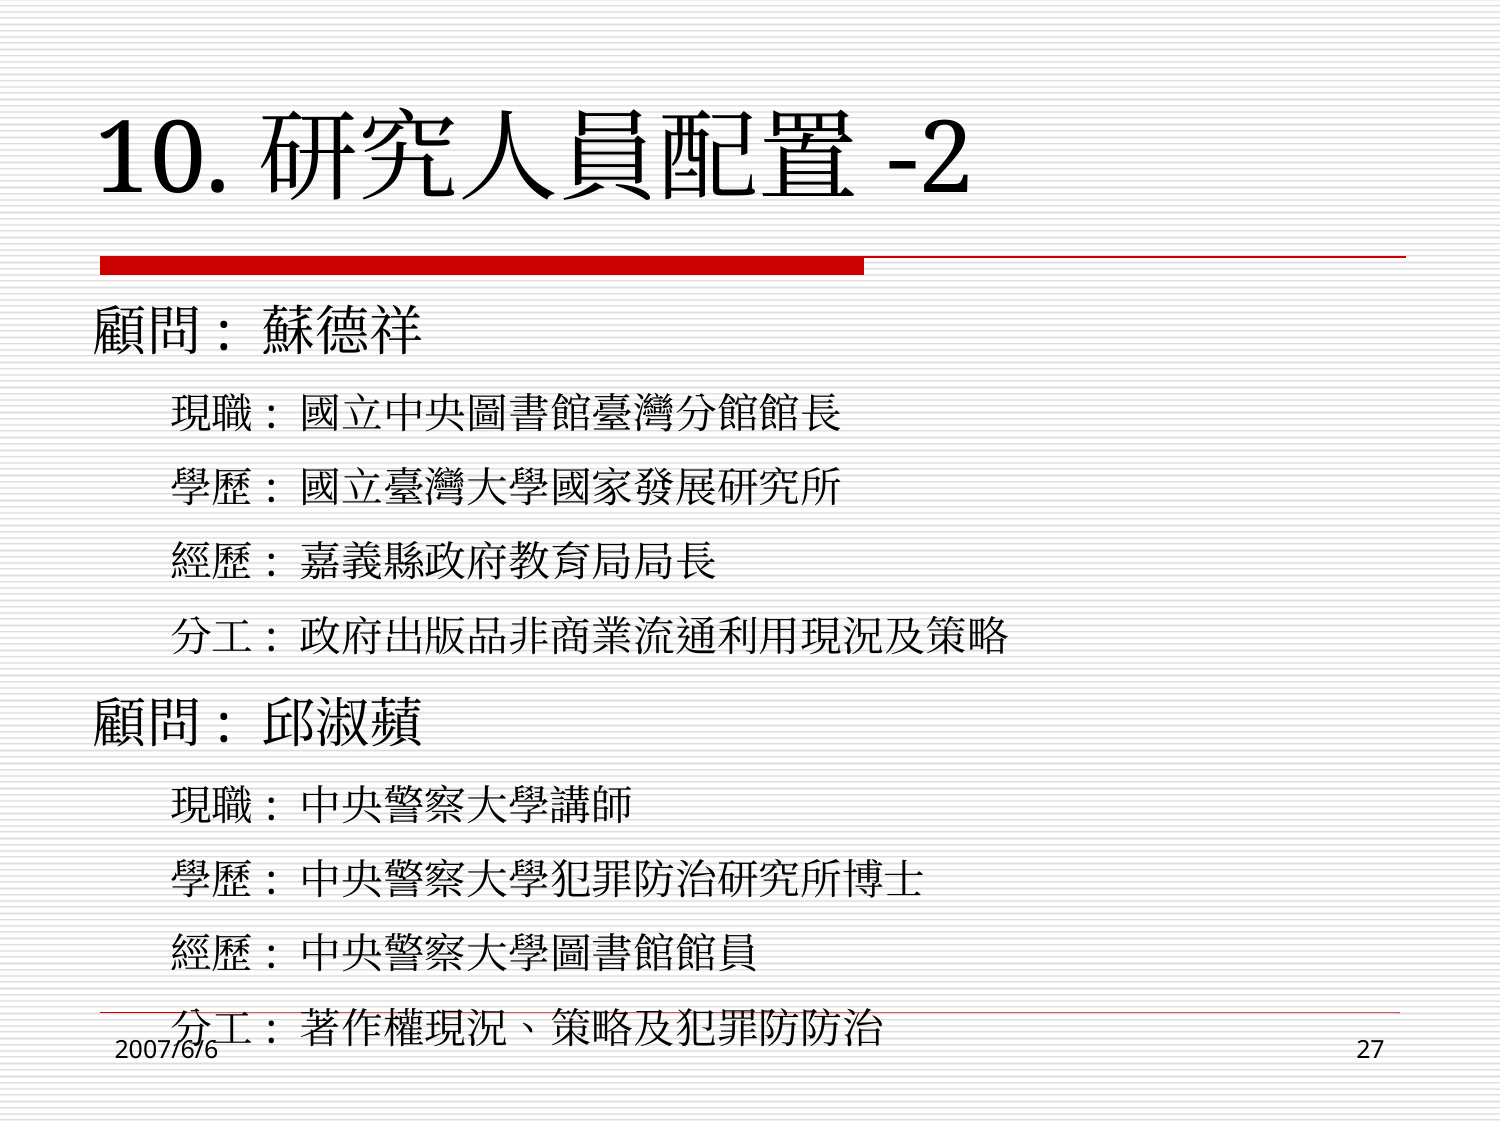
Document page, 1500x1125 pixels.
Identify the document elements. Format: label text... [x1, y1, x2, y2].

list 顧問: 蘇德祥 現職: 國立中央圖書館臺灣分館館長 學歷: 國立臺灣大學國家發展研究所 經歷: 嘉義縣政府教育局局長 分工: 政府出版品非商業流通利用現況及策略 顧問: 邱淑蘋 現職: 中央警察大學講師 學歷: 中央警察大學犯罪防治研究所博士 經歷: 中央警察大學圖書館館員 分工: 著作權現況、策略及犯罪防防治 [92, 287, 1406, 973]
title 10.研究人員配置-2 [94, 57, 1407, 242]
picture [0, 0, 1500, 1125]
